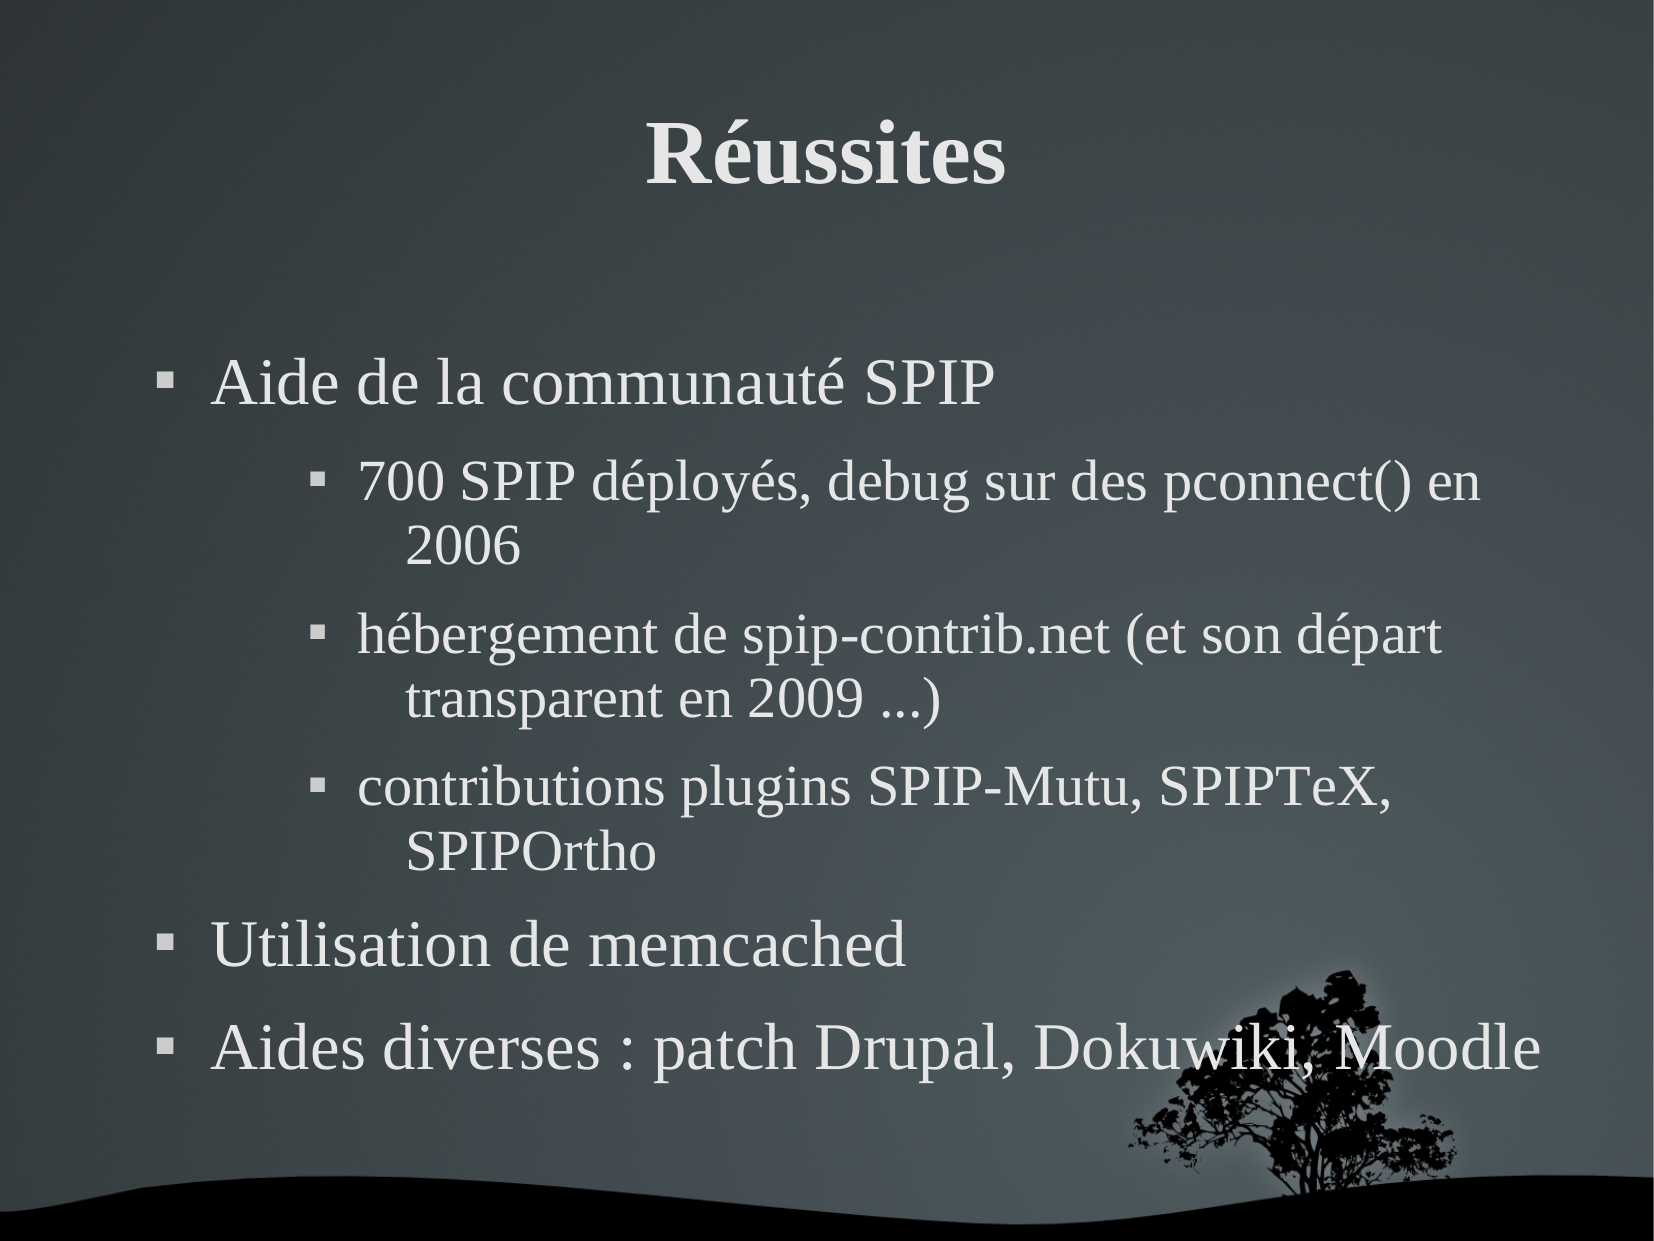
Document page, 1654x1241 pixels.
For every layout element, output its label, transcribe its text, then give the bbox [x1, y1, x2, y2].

title Réussites [82, 49, 1571, 257]
picture [0, 0, 1654, 1241]
list Aide de la communauté SPIP 700 SPIP déployés, debug sur des pconnect() en 2006 hébergement de spip-contrib.net (et son départ transparent en 2009 ...) contributions plugins SPIP-Mutu, SPIPTeX, SPIPOrtho Utilisation de memcached Aides diverses : patch Drupal, Dokuwiki, Moodle [121, 344, 1595, 1141]
